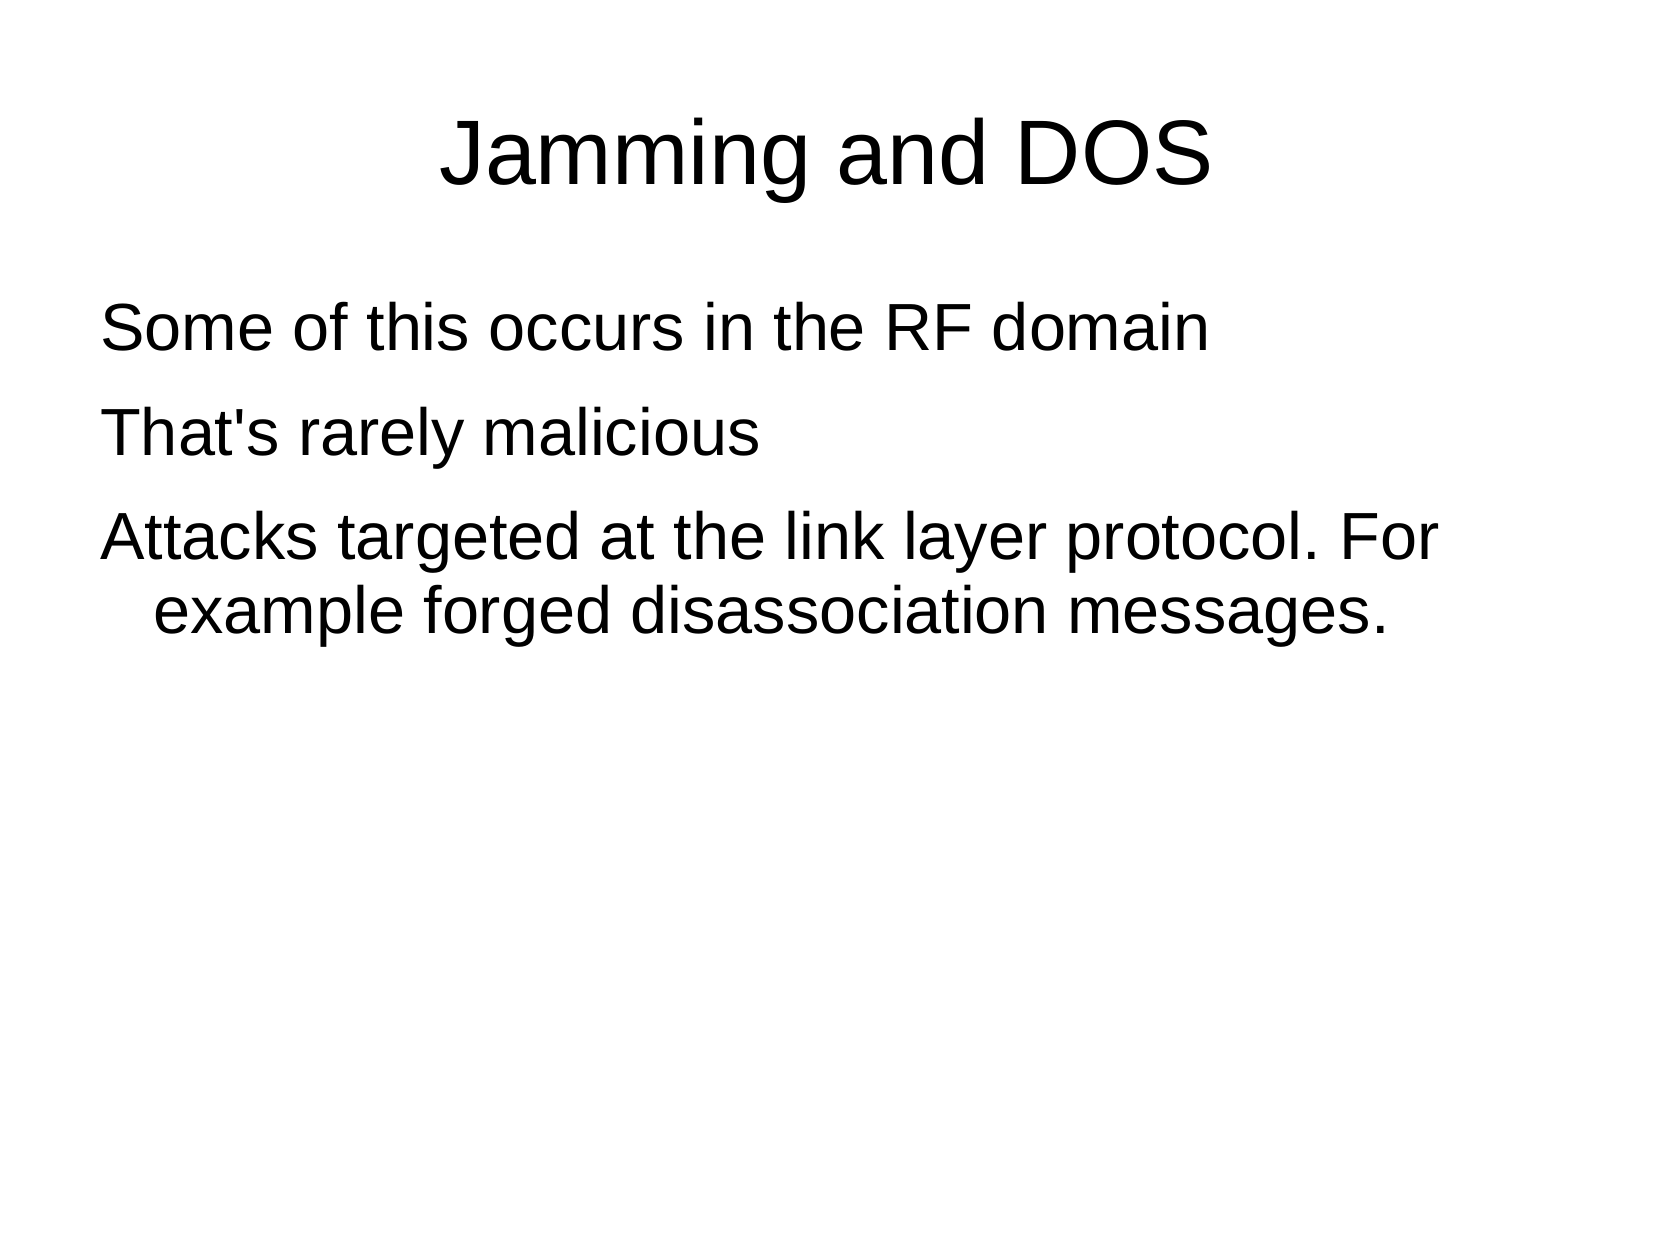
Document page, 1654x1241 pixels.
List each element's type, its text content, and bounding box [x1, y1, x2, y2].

list Some of this occurs in the RF domain That's rarely malicious Attacks targeted at the link layer protocol. For example forged disassociation messages. [82, 290, 1571, 1094]
title Jamming and DOS [82, 56, 1571, 250]
